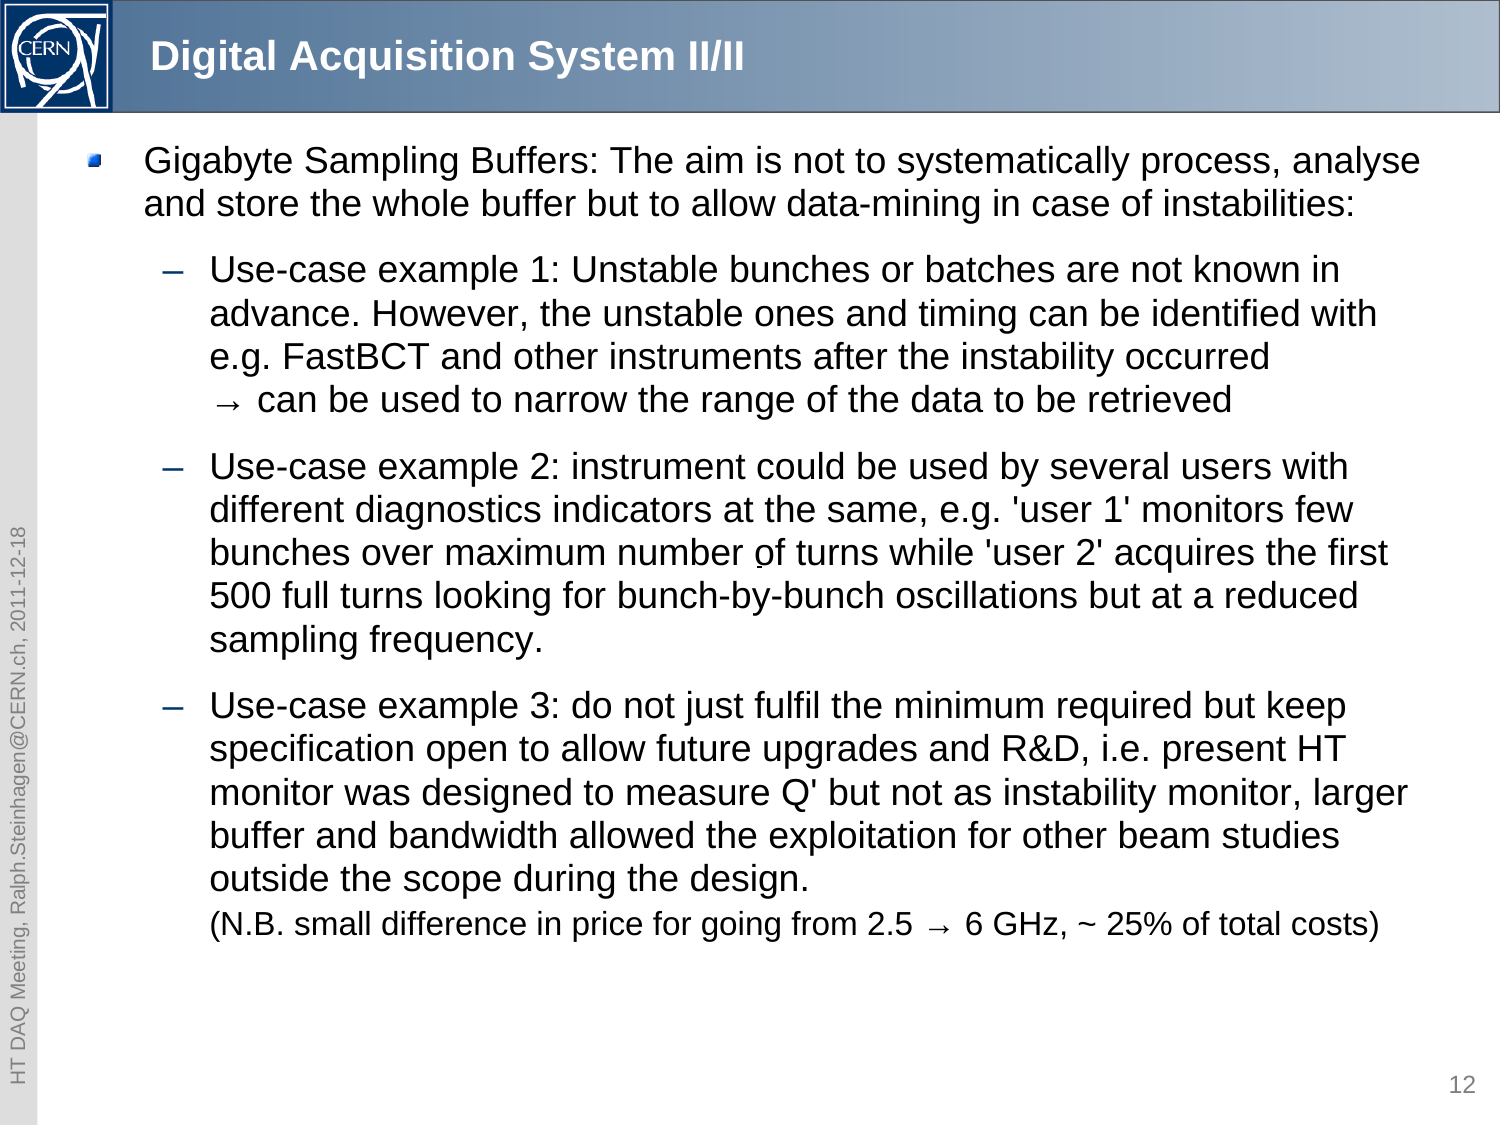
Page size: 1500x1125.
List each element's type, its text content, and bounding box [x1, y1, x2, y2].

list Gigabyte Sampling Buffers: The aim is not to systematically process, analyse and store the whole buffer but to allow data-mining in case of instabilities: Use-case example 1: Unstable bunches or batches are not known in advance. However, the unstable ones and timing can be identified with e.g. FastBCT and other instruments after the instability occurred → can be used to narrow the range of the data to be retrieved Use-case example 2: instrument could be used by several users with different diagnostics indicators at the same, e.g. 'user 1' monitors few bunches over maximum number of turns while 'user 2' acquires the first 500 full turns looking for bunch-by-bunch oscillations but at a reduced sampling frequency. Use-case example 3: do not just fulfil the minimum required but keep specification open to allow future upgrades and R&D, i.e. present HT monitor was designed to measure Q' but not as instability monitor, larger buffer and bandwidth allowed the exploitation for other beam studies outside the scope during the design. (N.B. small difference in price for going from 2.5 → 6 GHz, ~ 25% of total costs) [87, 137, 1438, 1030]
picture [0, 0, 113, 113]
title Digital Acquisition System II/II [150, 0, 1201, 113]
